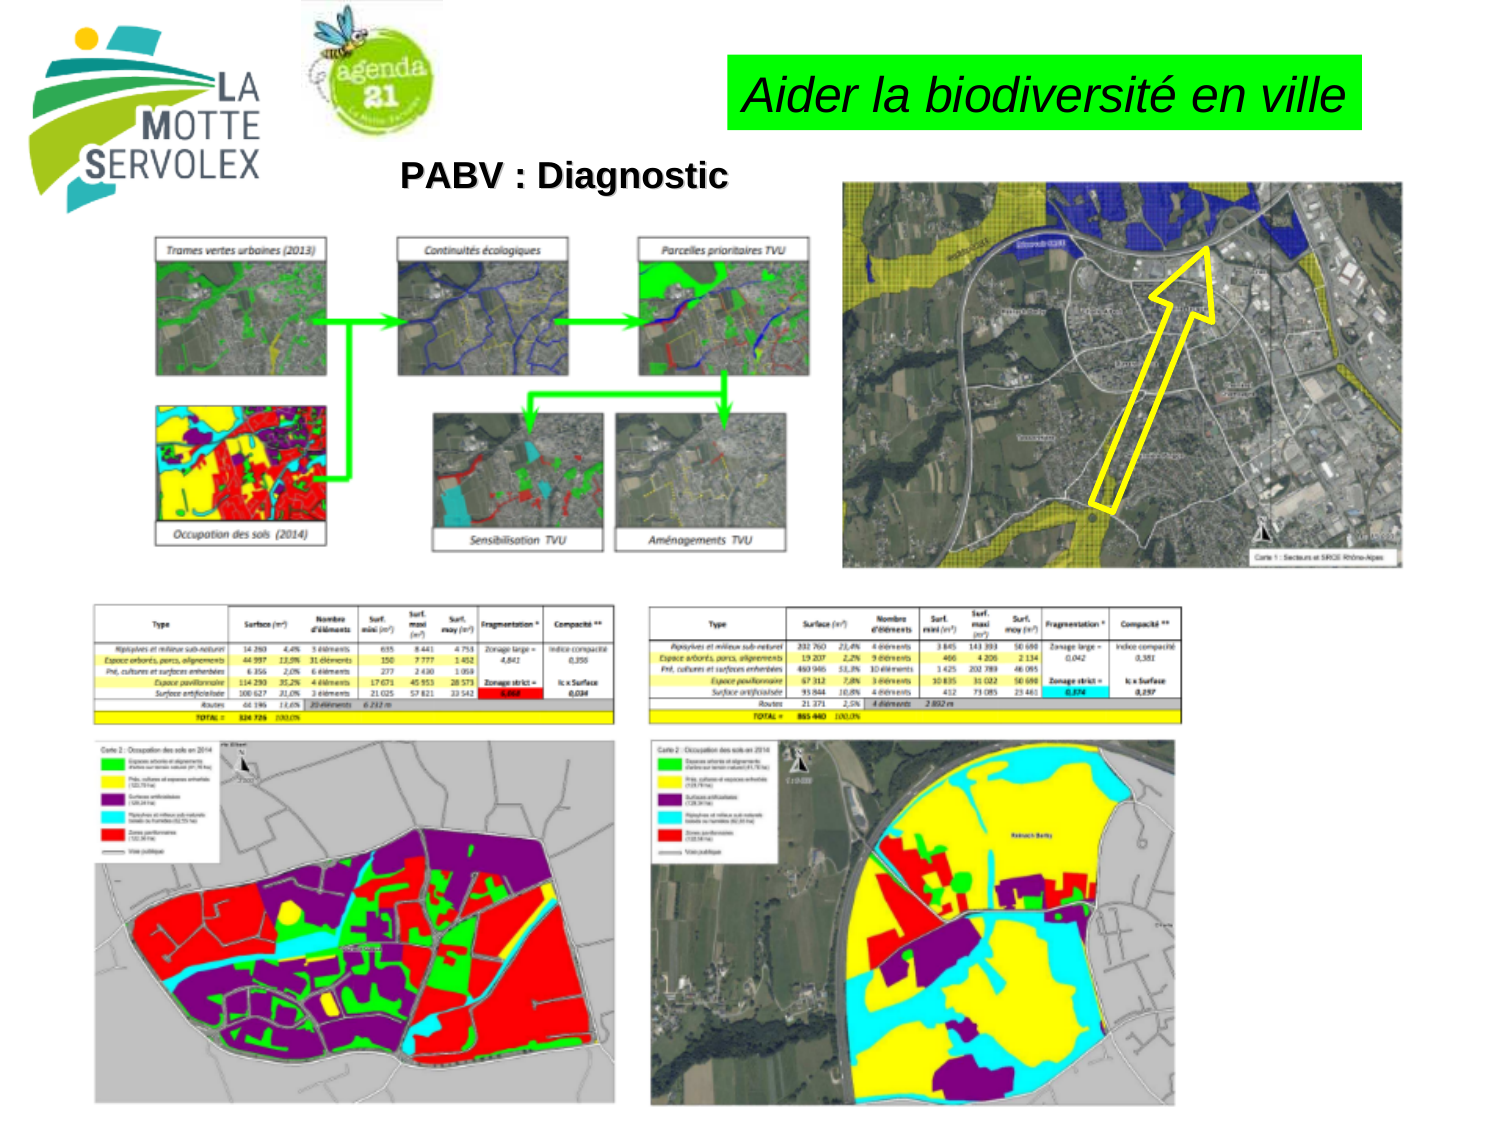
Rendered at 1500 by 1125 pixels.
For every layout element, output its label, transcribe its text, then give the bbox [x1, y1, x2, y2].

picture [301, 0, 443, 142]
text_box PABV : Diagnostic [385, 143, 745, 204]
text_box Aider la biodiversité en ville [727, 54, 1362, 131]
picture [11, 0, 1500, 1125]
